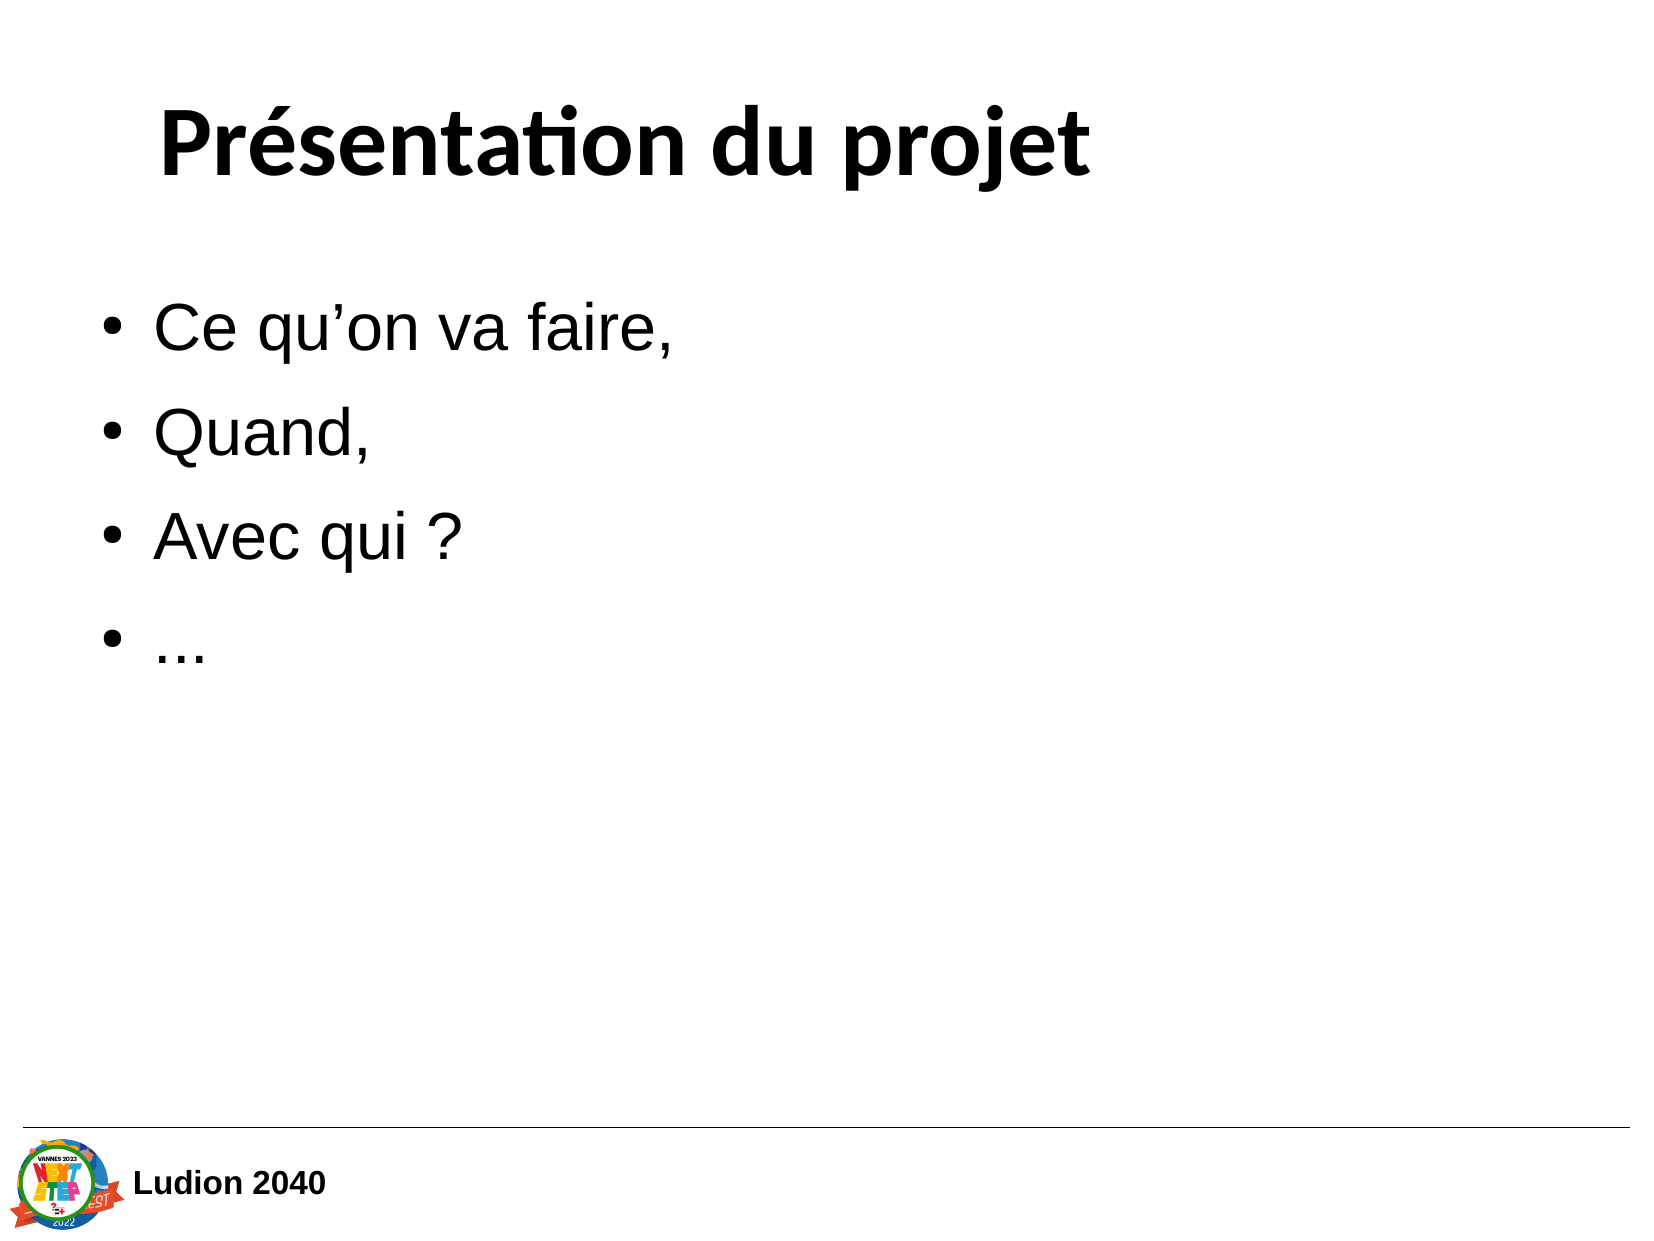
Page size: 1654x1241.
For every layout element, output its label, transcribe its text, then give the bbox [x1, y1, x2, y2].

text_box Ludion 2040 [118, 1157, 1040, 1210]
picture [9, 1139, 125, 1230]
title Présentation du projet [11, 47, 1347, 255]
list Ce qu’on va faire, Quand, Avec qui ? ... [82, 290, 1571, 1109]
